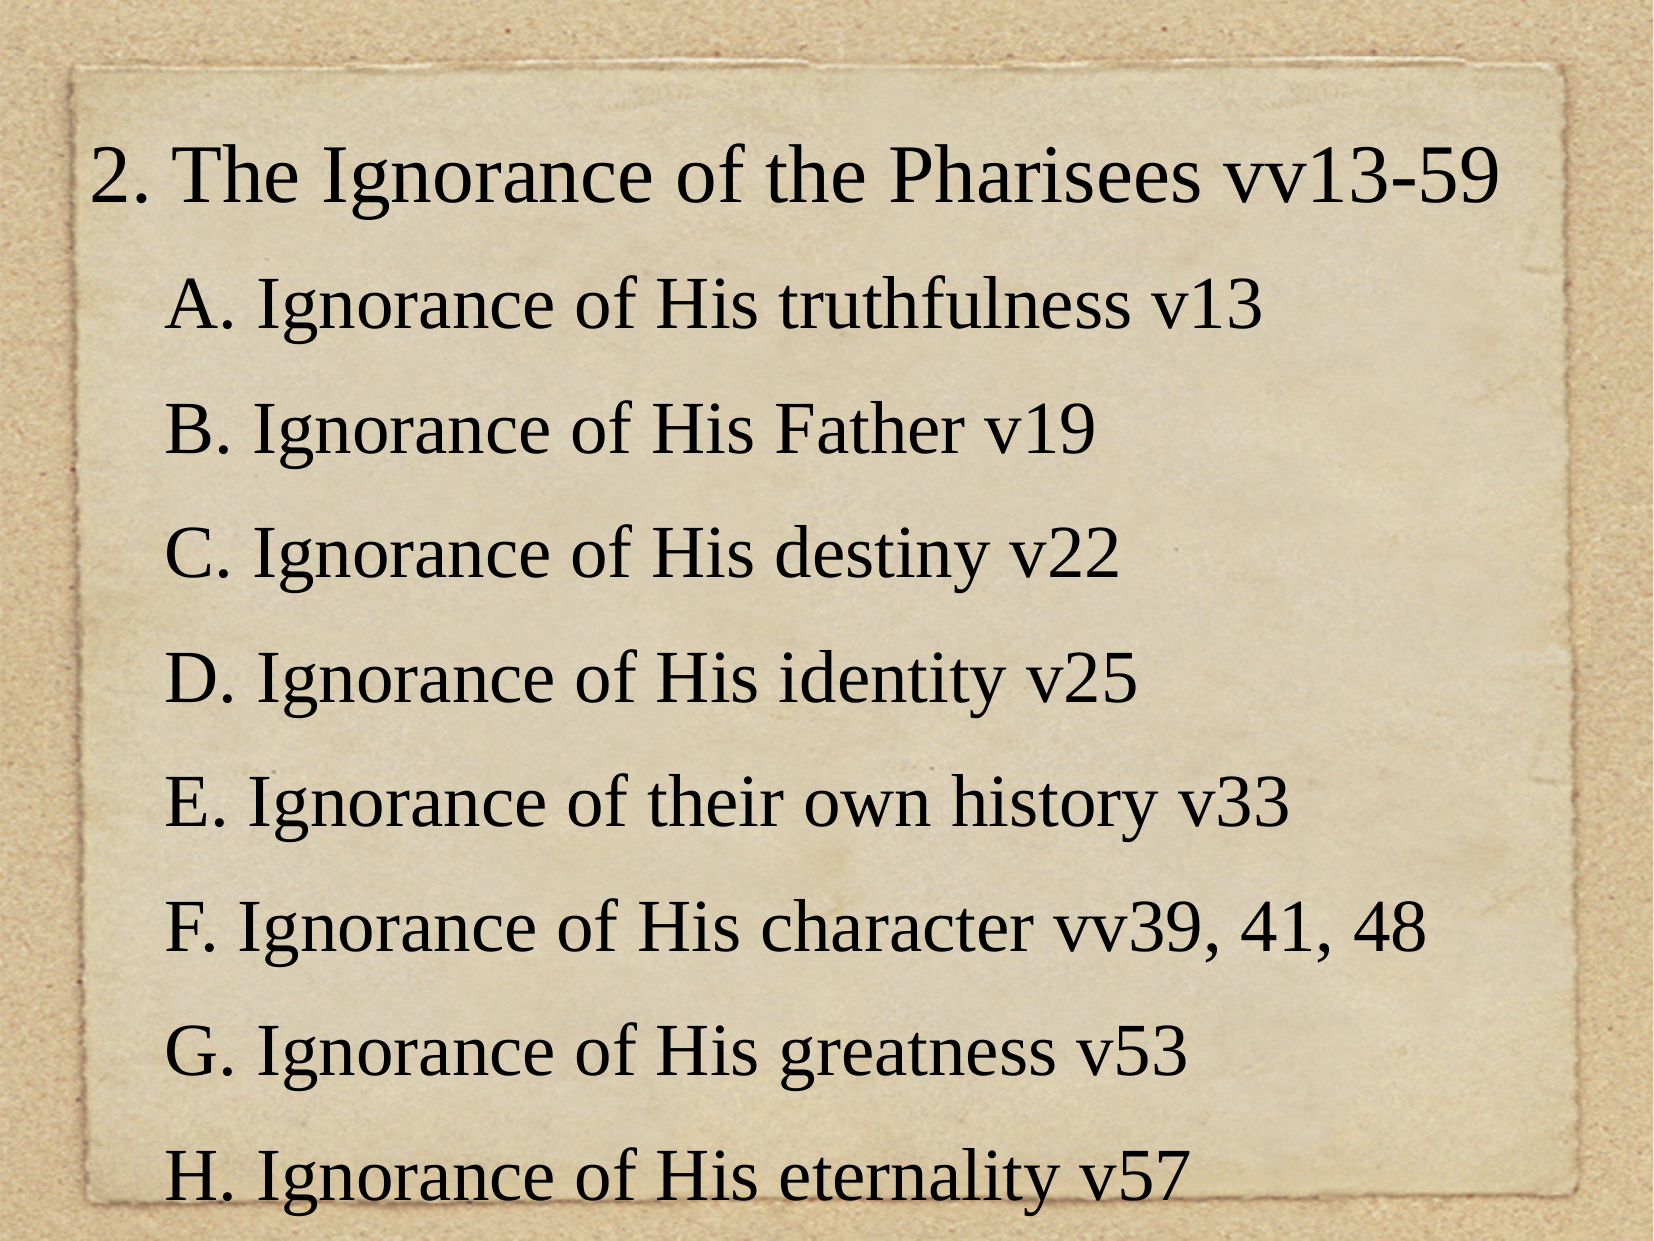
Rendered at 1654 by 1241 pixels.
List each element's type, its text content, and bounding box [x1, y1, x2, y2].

picture [0, 0, 1654, 1241]
text_box 2. The Ignorance of the Pharisees vv13-59 A. Ignorance of His truthfulness v13 B. Ignorance of His Father v19 C. Ignorance of His destiny v22 D. Ignorance of His identity v25 E. Ignorance of their own history v33 F. Ignorance of His character vv39, 41, 48 G. Ignorance of His greatness v53 H. Ignorance of His eternality v57 [75, 75, 1576, 1201]
